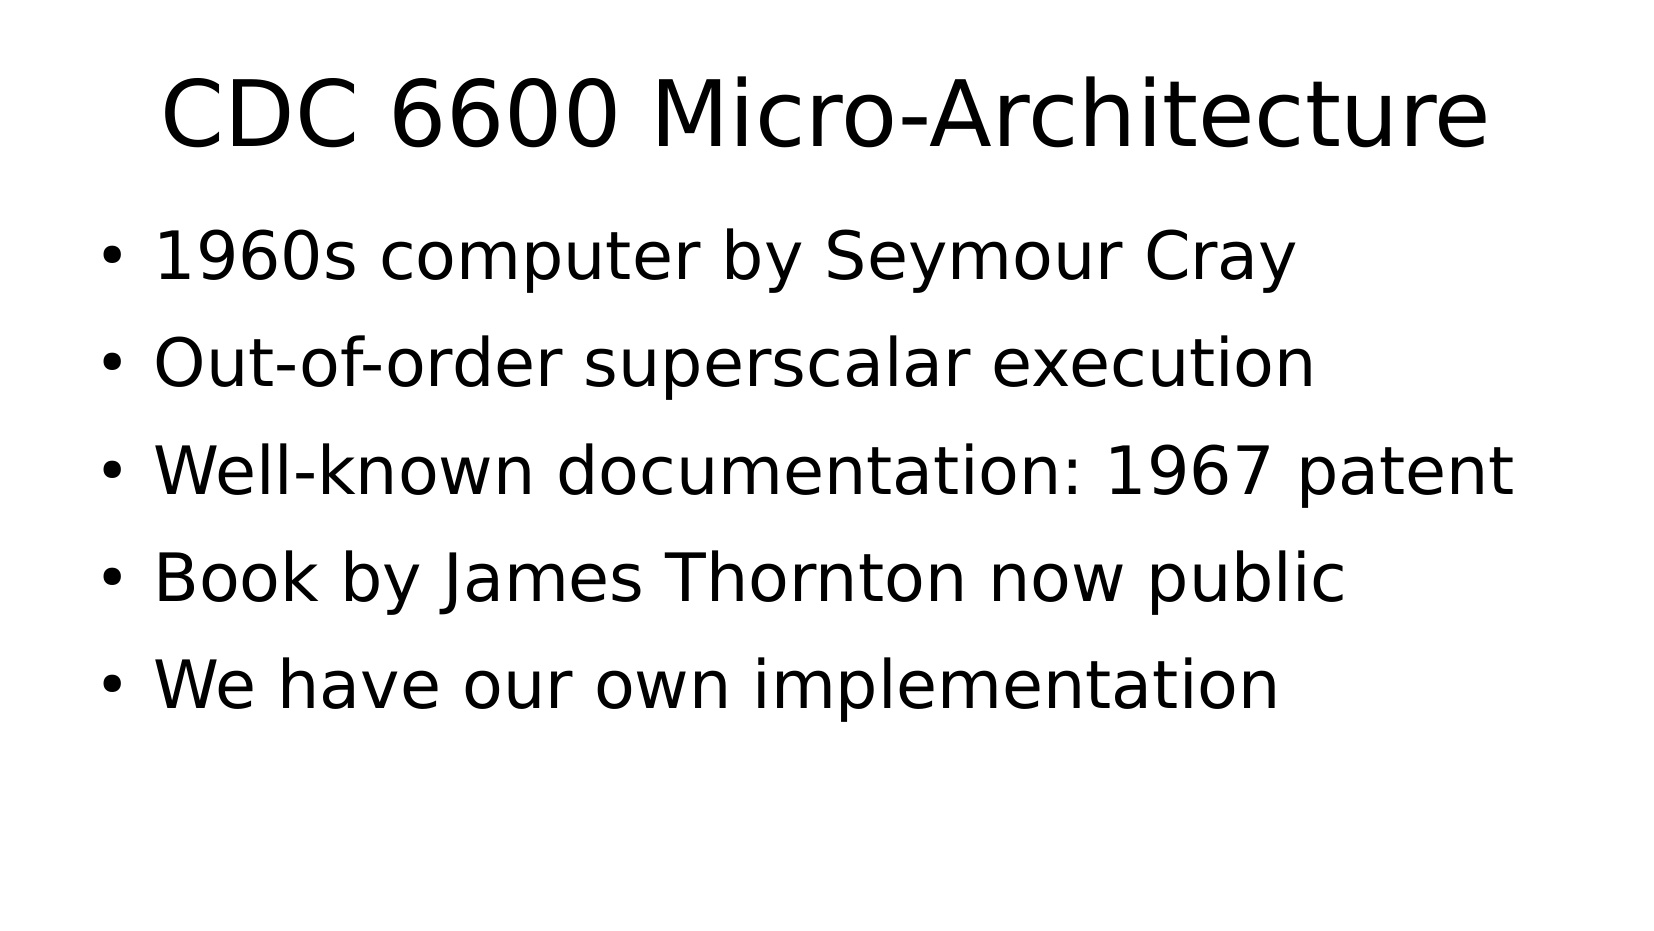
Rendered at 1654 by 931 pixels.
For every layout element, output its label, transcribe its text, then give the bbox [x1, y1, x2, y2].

list 1960s computer by Seymour Cray Out-of-order superscalar execution Well-known documentation: 1967 patent Book by James Thornton now public We have our own implementation [82, 217, 1571, 758]
title CDC 6600 Micro-Architecture [82, 37, 1571, 193]
